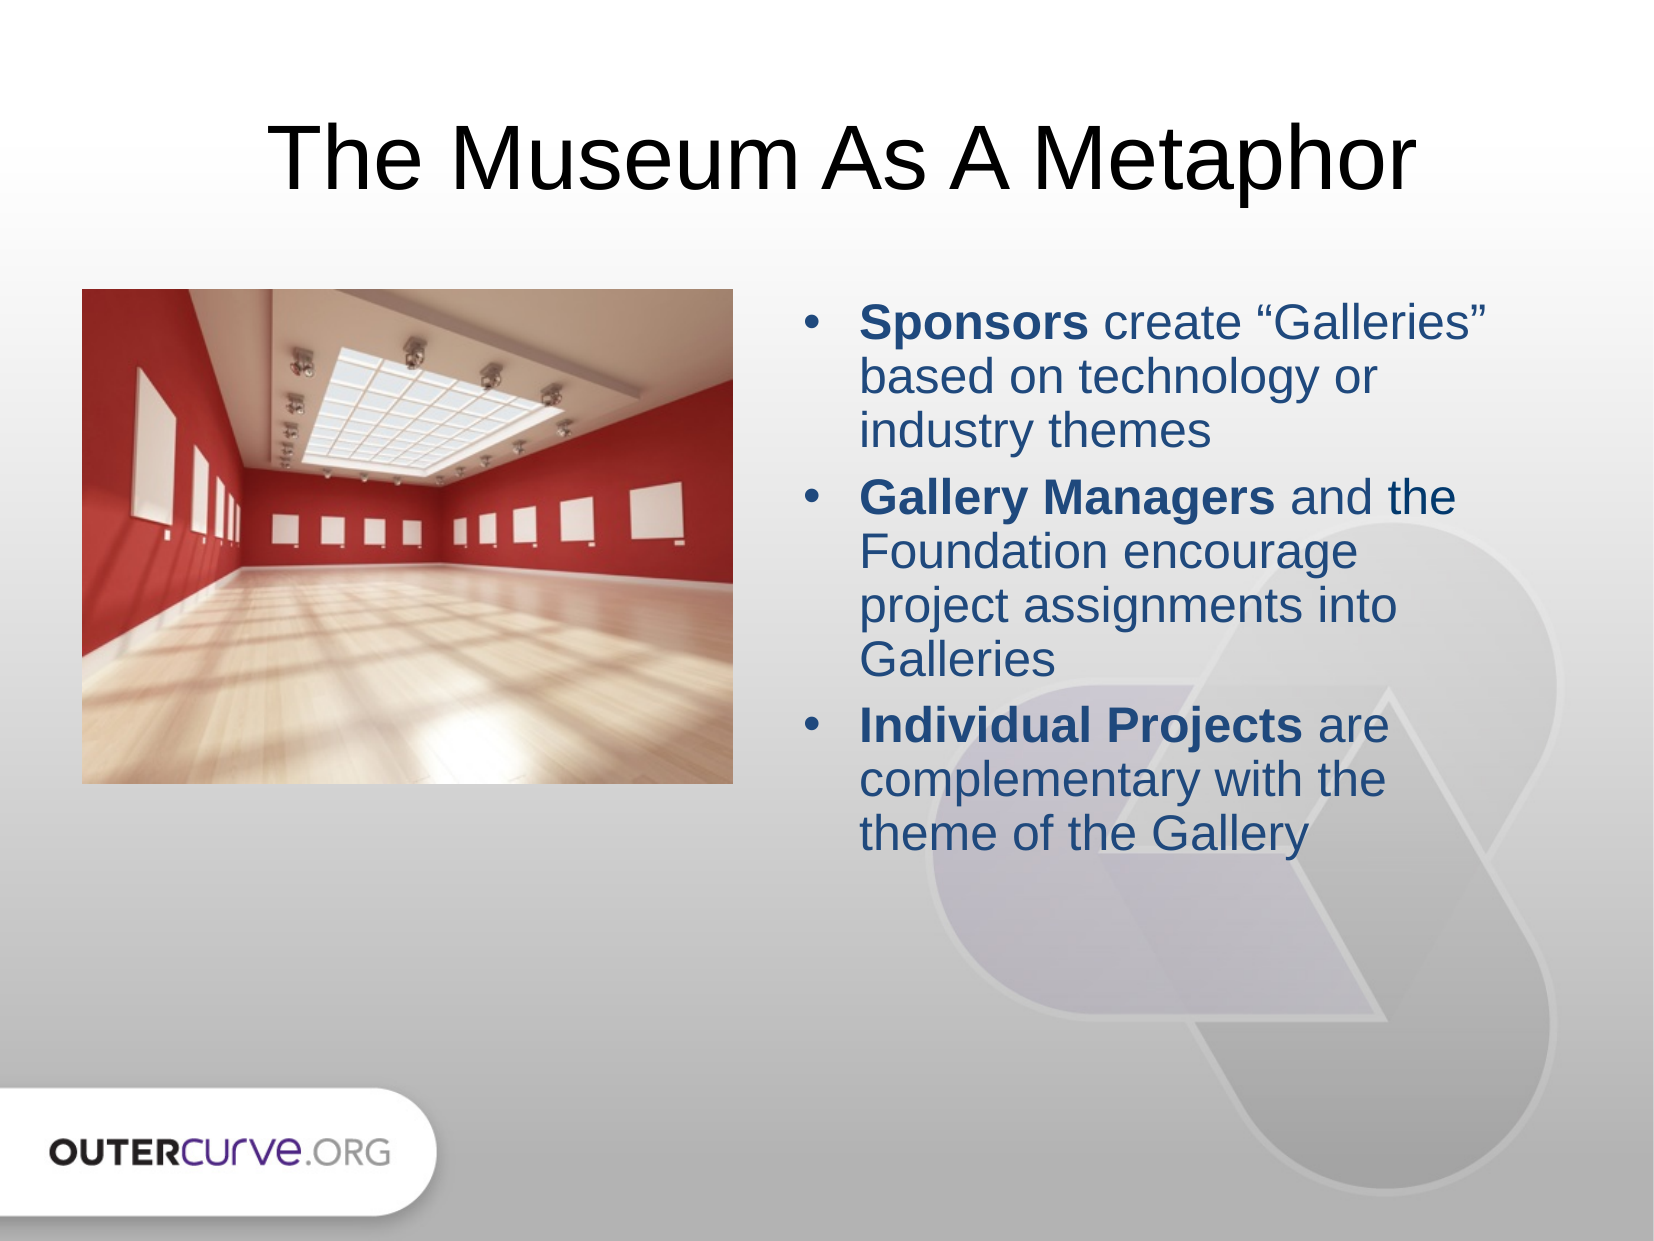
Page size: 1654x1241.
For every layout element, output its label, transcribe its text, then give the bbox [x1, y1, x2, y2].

picture [0, 0, 1654, 1241]
title The Museum As A Metaphor [82, 49, 1571, 257]
list Sponsors create “Galleries” based on technology or industry themes Gallery Managers and the Foundation encourage project assignments into Galleries Individual Projects are complementary with the theme of the Gallery [788, 289, 1519, 1108]
